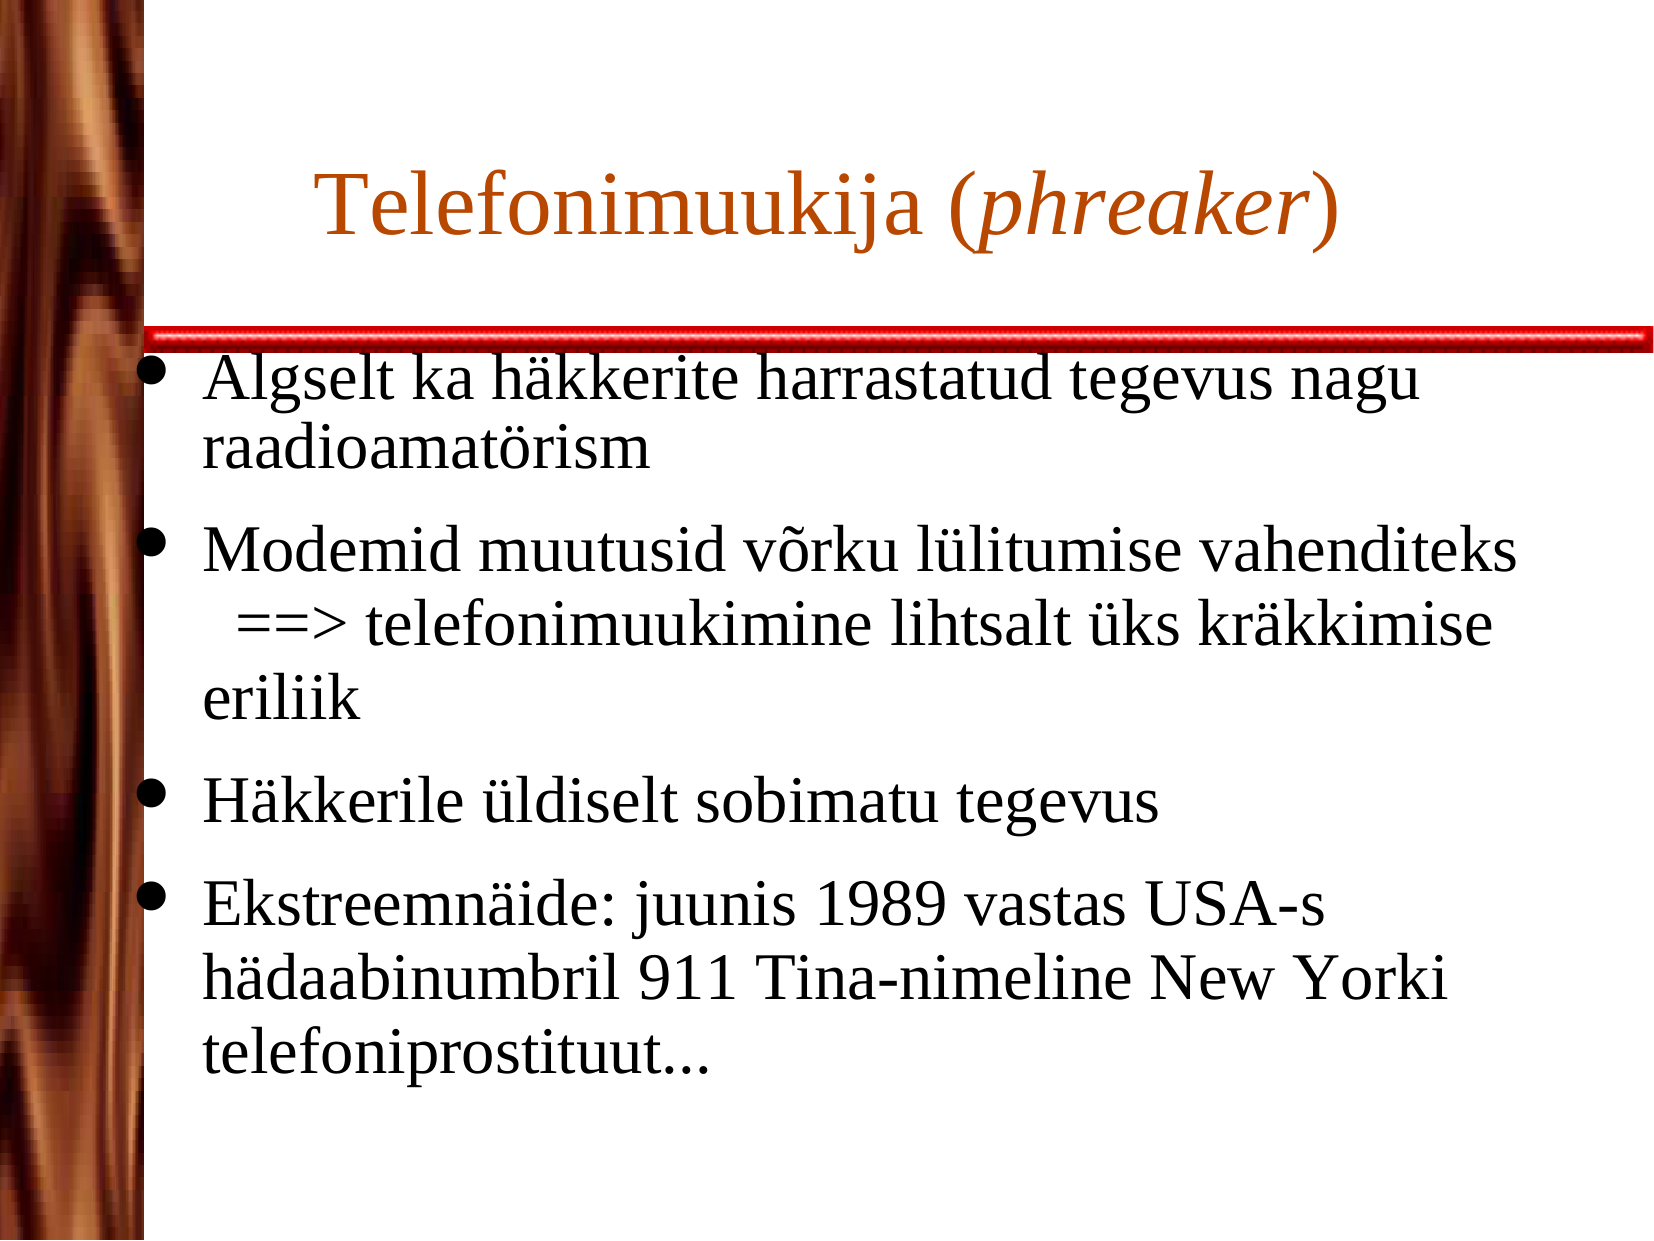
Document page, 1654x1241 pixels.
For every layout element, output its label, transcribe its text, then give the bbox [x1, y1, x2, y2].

title Telefonimuukija (phreaker) [121, 102, 1534, 310]
list Algselt ka häkkerite harrastatud tegevus nagu raadioamatörism Modemid muutusid võrku lülitumise vahenditeks ==> telefonimuukimine lihtsalt üks kräkkimise eriliik Häkkerile üldiselt sobimatu tegevus Ekstreemnäide: juunis 1989 vastas USA-s hädaabinumbril 911 Tina-nimeline New Yorki telefoniprostituut... [121, 344, 1534, 1141]
picture [0, 0, 1654, 1240]
